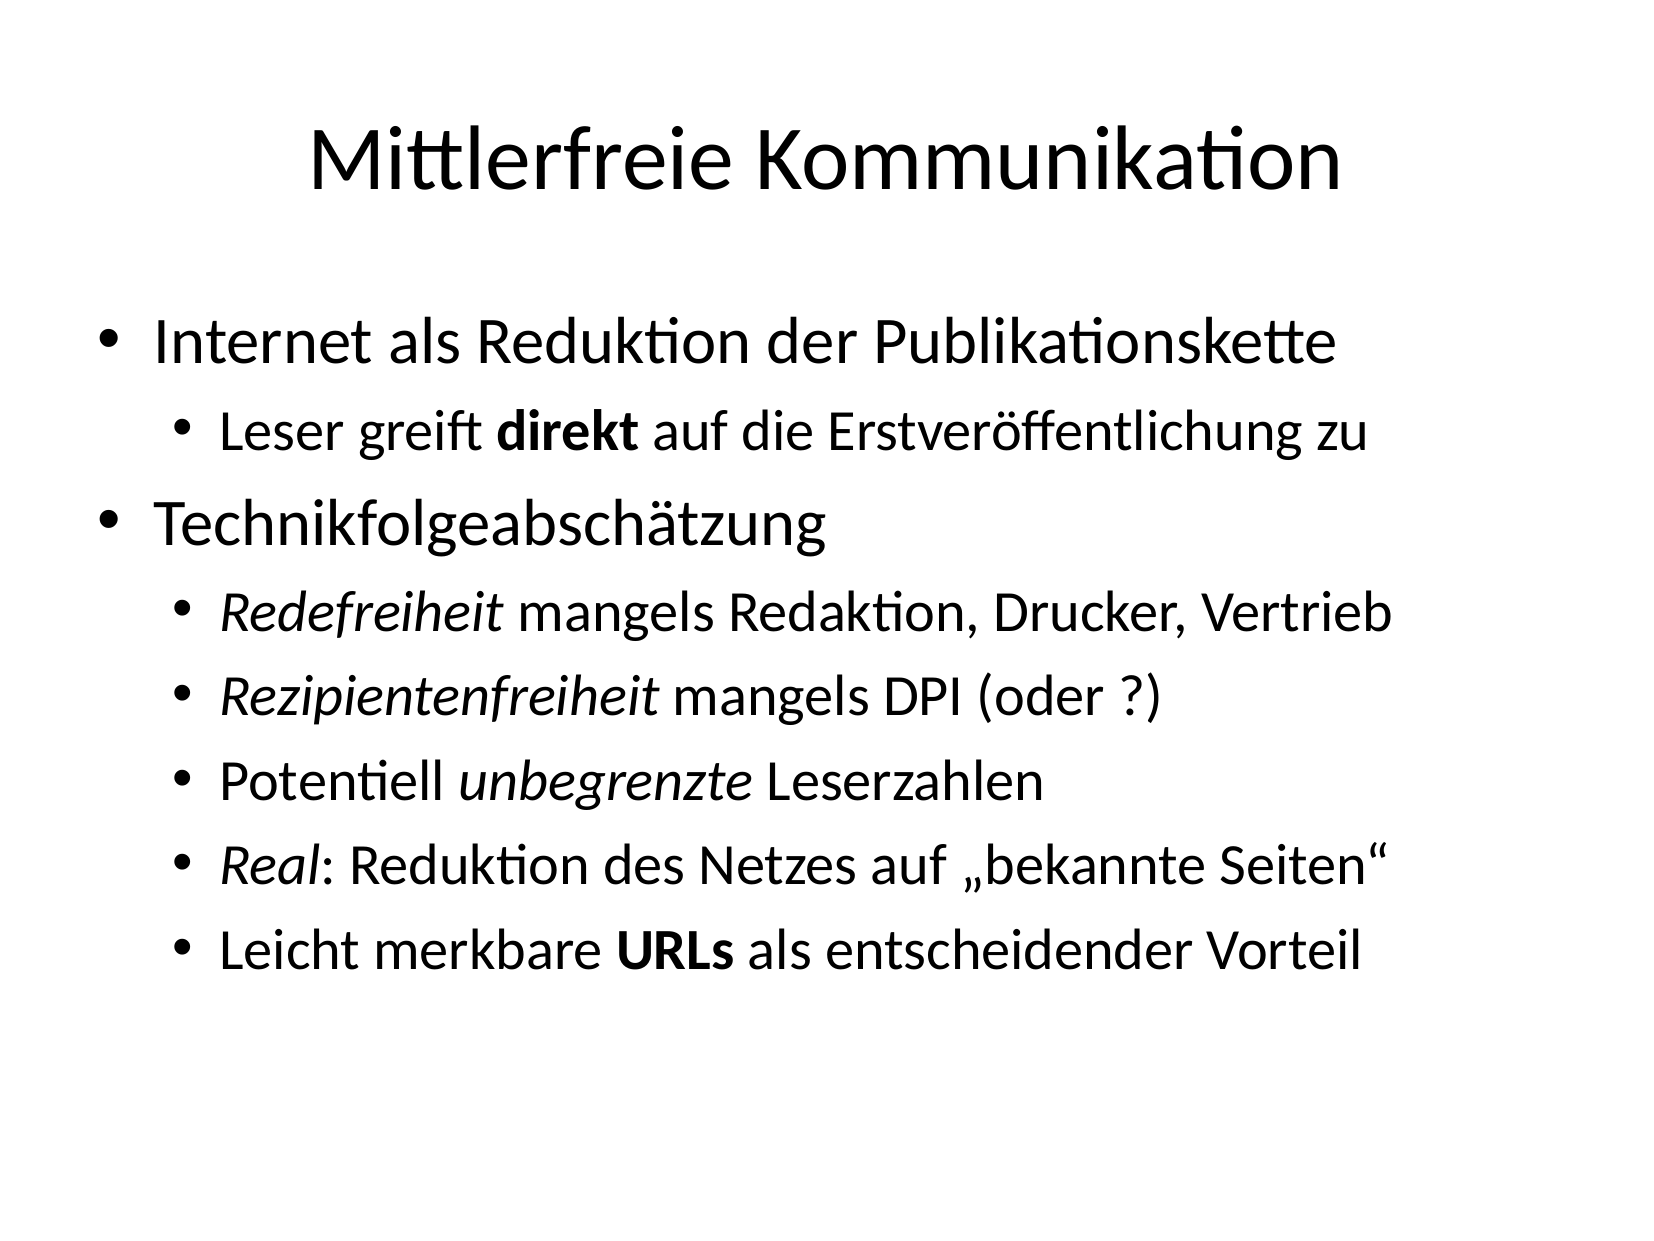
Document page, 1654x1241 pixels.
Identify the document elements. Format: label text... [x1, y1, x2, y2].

list Internet als Reduktion der Publikationskette Leser greift direkt auf die Erstveröffentlichung zu Technikfolgeabschätzung Redefreiheit mangels Redaktion, Drucker, Vertrieb Rezipientenfreiheit mangels DPI (oder ?) Potentiell unbegrenzte Leserzahlen Real: Reduktion des Netzes auf „bekannte Seiten“ Leicht merkbare URLs als entscheidender Vorteil [82, 289, 1570, 1107]
title Mittlerfreie Kommunikation [82, 23, 1570, 283]
